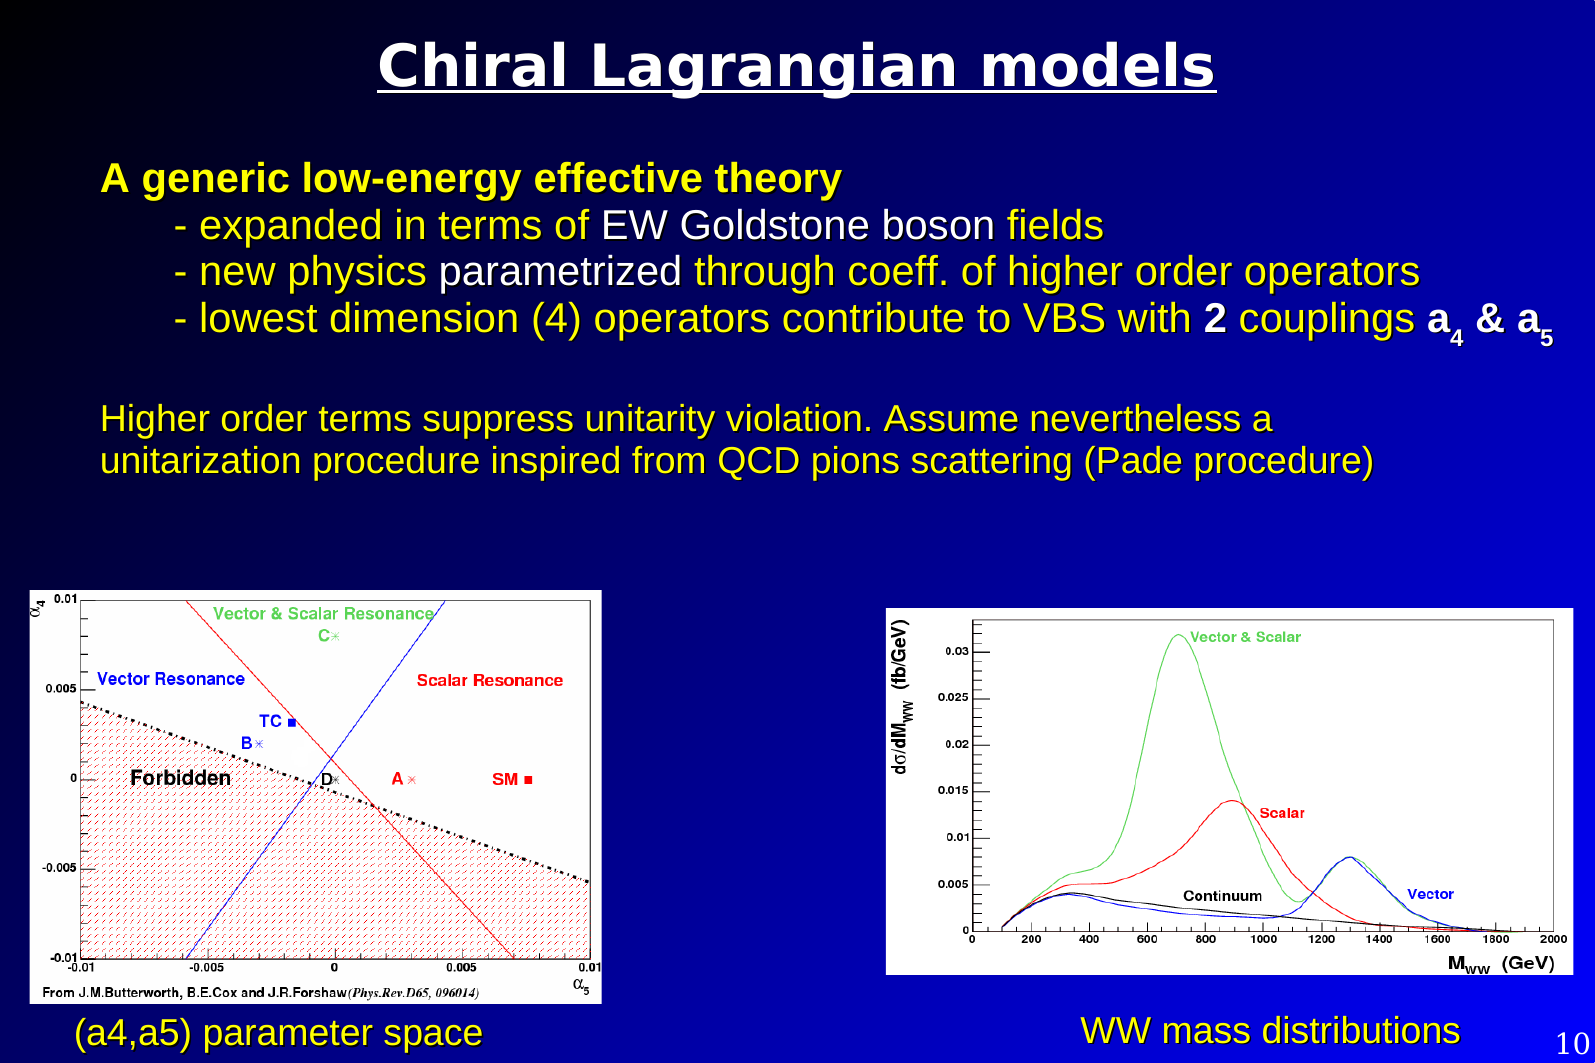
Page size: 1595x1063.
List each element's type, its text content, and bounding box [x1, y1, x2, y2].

text_box A generic low-energy effective theory - expanded in terms of EW Goldstone boson fields - new physics parametrized through coeff. of higher order operators - lowest dimension (4) operators contribute to VBS with 2 couplings a4 & a5 Higher order terms suppress unitarity violation. Assume nevertheless a unitarization procedure inspired from QCD pions scattering (Pade procedure) [85, 147, 1569, 528]
text_box WW mass distributions [1065, 1001, 1477, 1063]
picture [29, 590, 602, 1004]
title Chiral Lagrangian models [79, 0, 1515, 148]
picture [885, 608, 1574, 975]
text_box (a4,a5) parameter space [59, 1003, 499, 1063]
